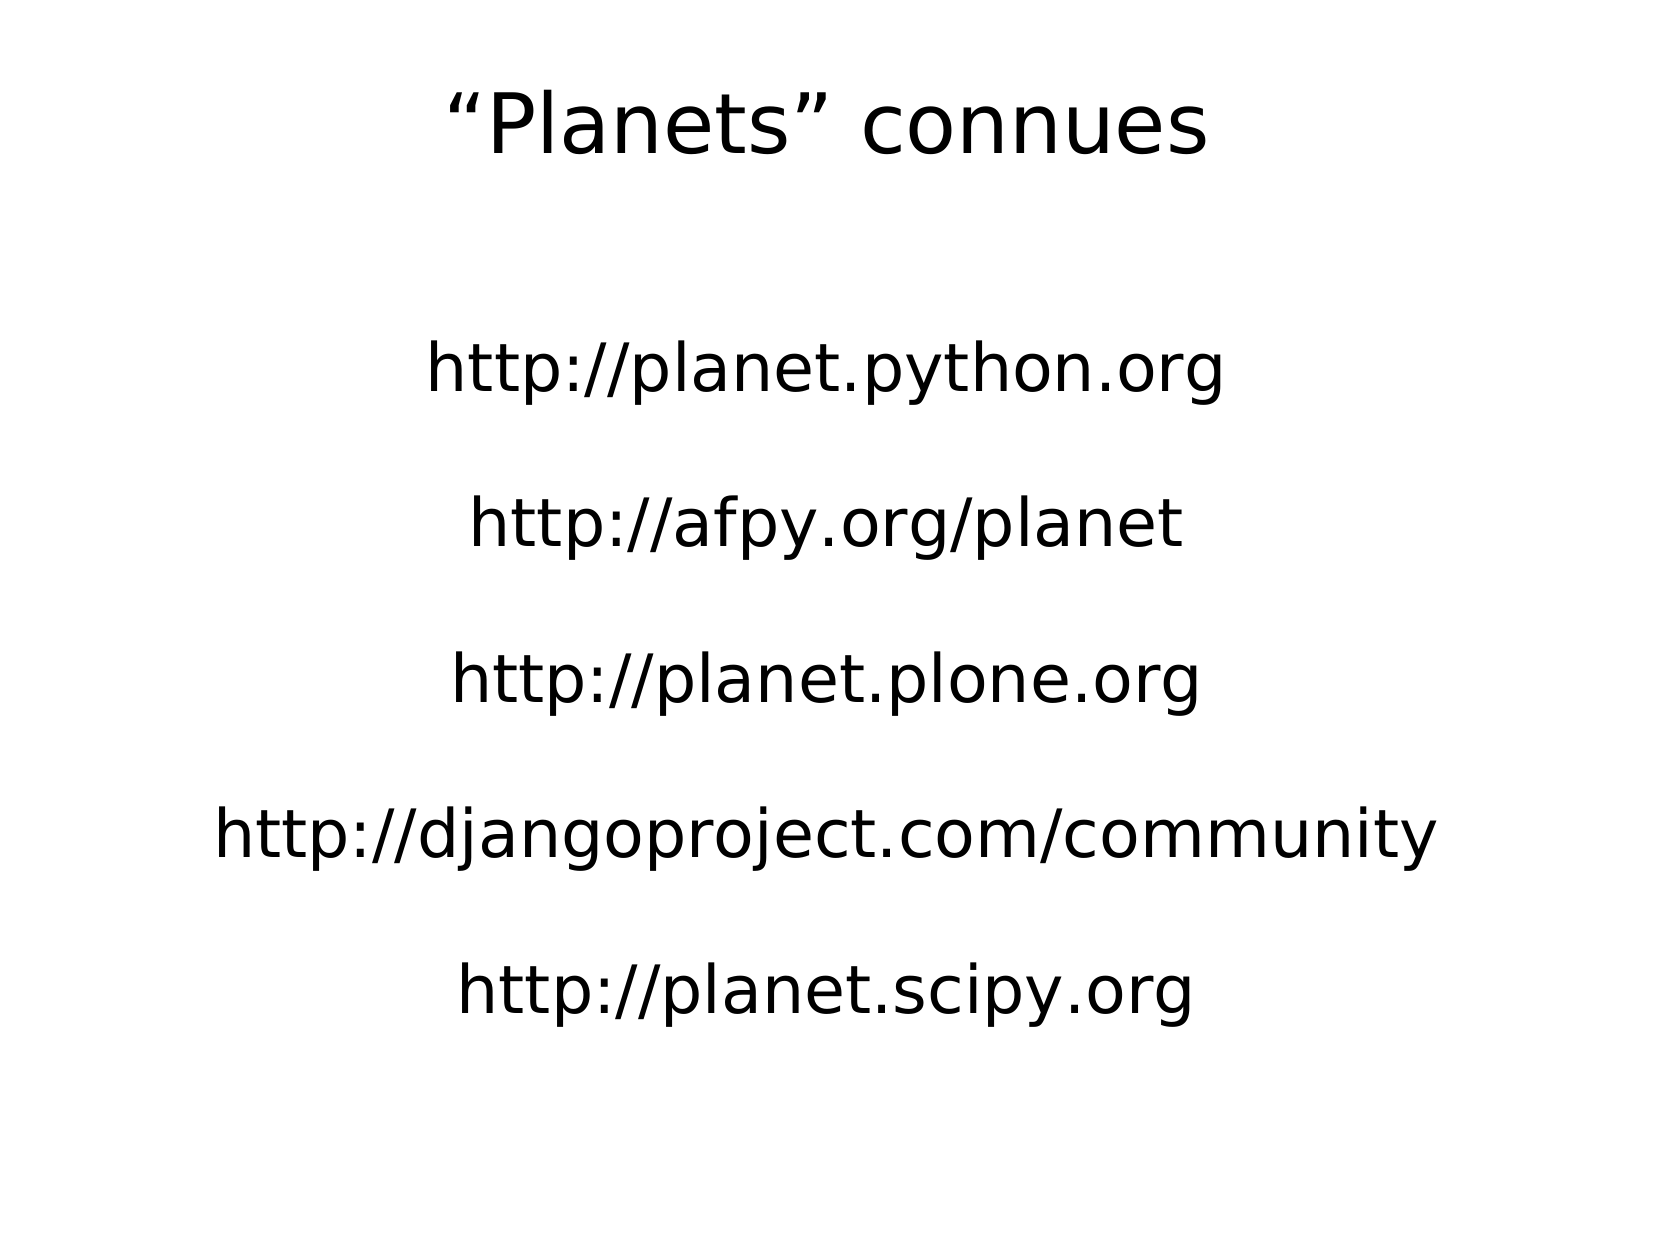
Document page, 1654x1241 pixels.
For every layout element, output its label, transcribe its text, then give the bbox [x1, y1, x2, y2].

text_box “Planets” connues http://planet.python.org http://afpy.org/planet http://planet.plone.org http://djangoproject.com/community http://planet.scipy.org [0, 0, 1654, 1241]
